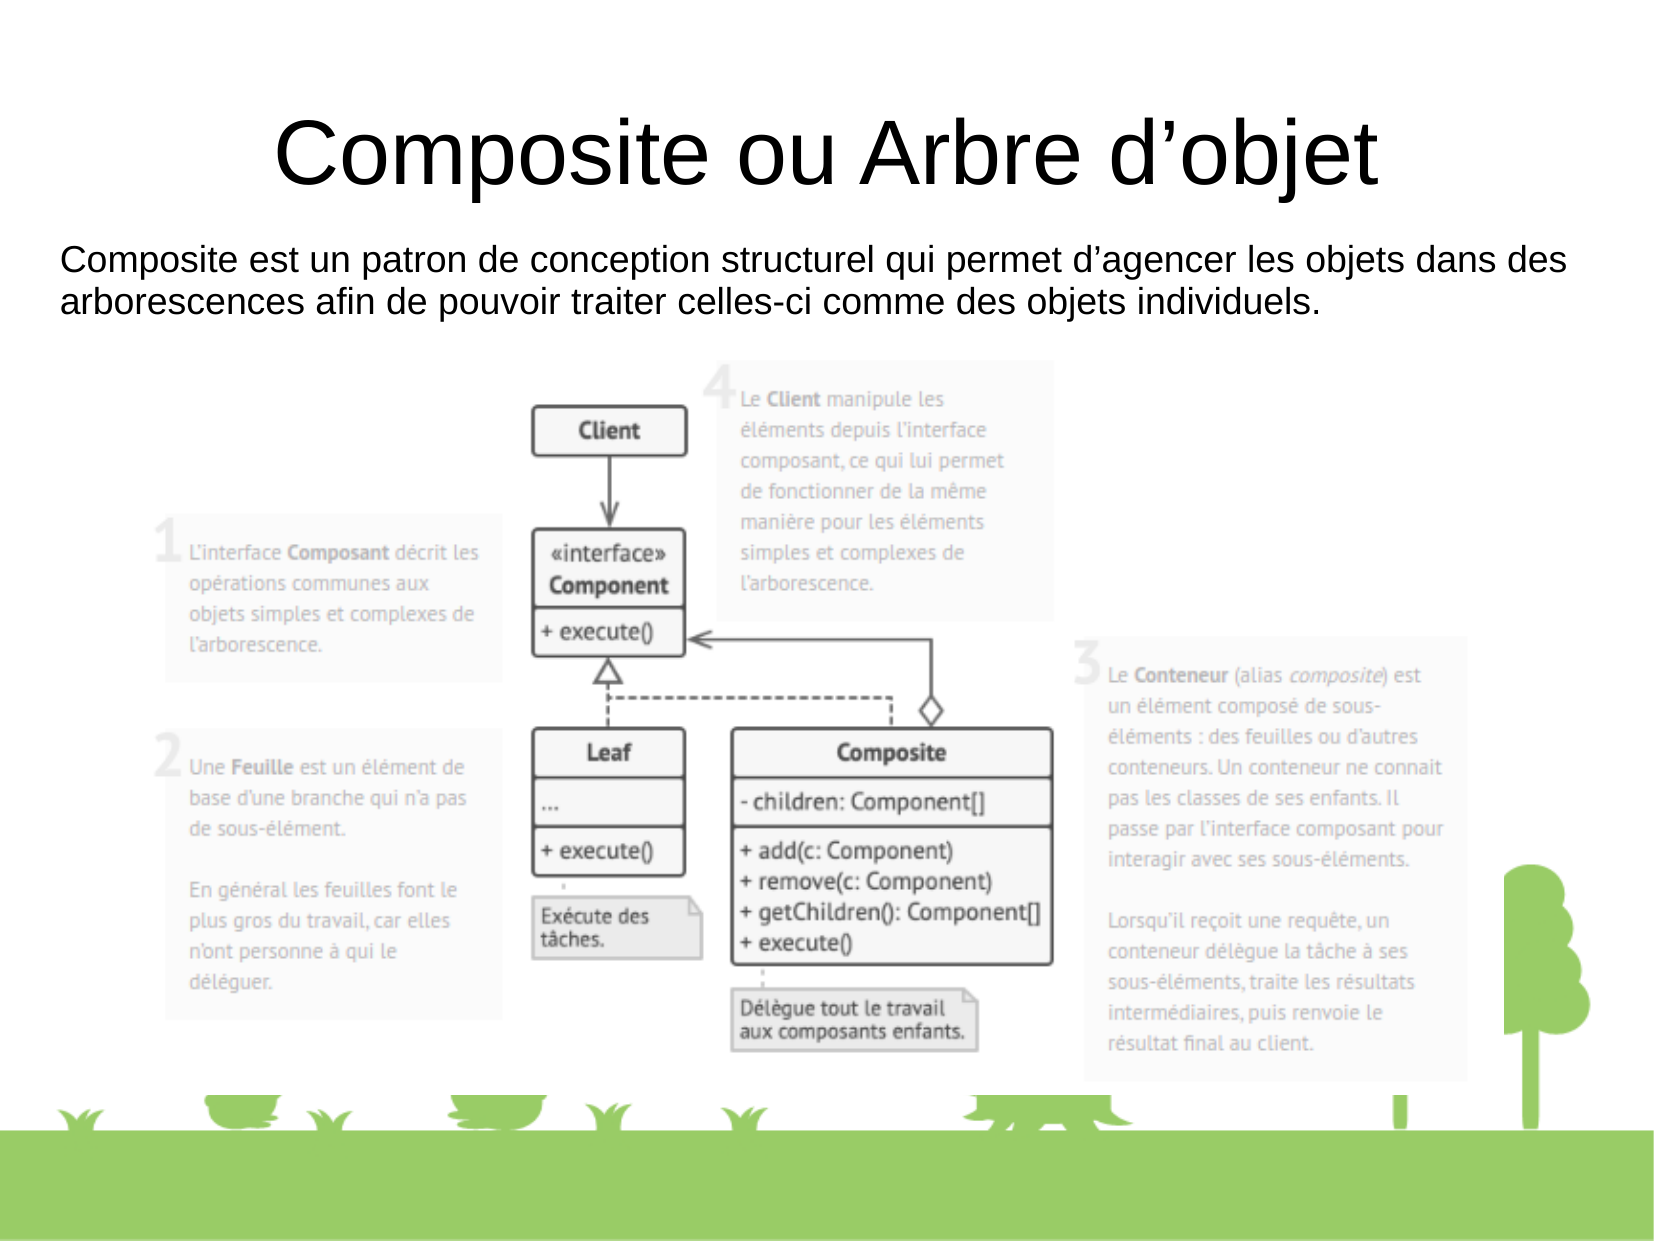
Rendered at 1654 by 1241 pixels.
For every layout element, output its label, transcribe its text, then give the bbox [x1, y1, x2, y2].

title Composite ou Arbre d’objet [82, 49, 1571, 231]
text_box Composite est un patron de conception structurel qui permet d’agencer les objets dans des arborescences afin de pouvoir traiter celles-ci comme des objets individuels. [45, 231, 1583, 331]
picture [0, 0, 1654, 1241]
